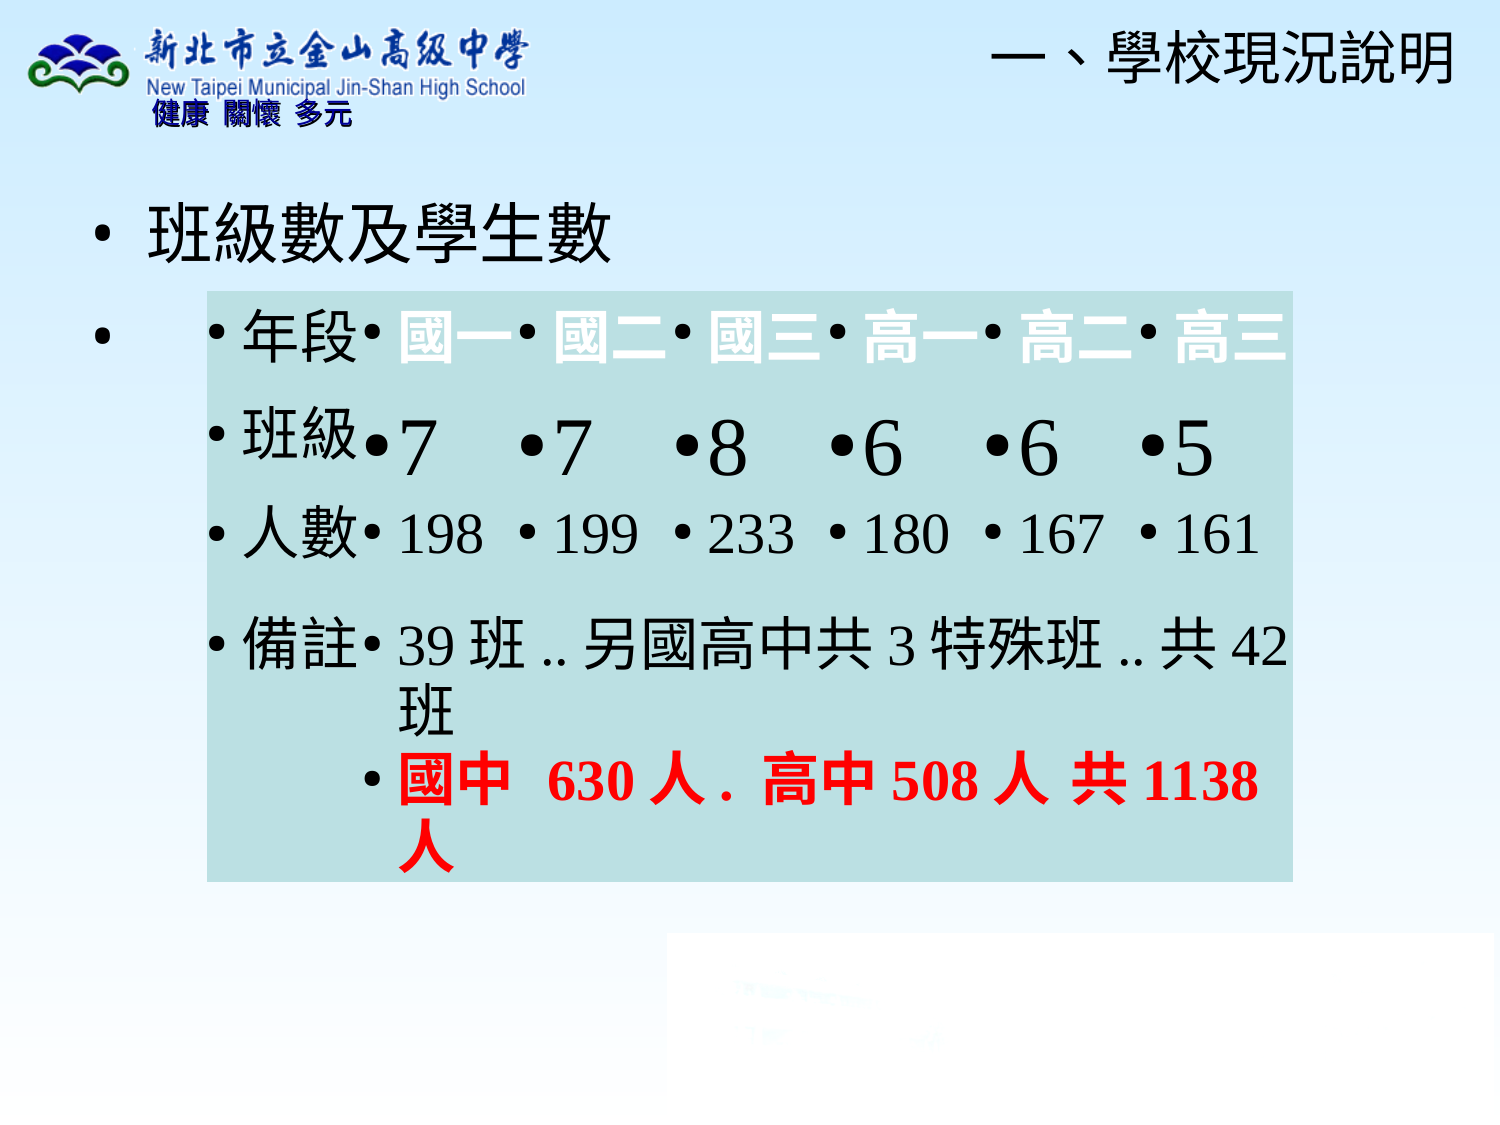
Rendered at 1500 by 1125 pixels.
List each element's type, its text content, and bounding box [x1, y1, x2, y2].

table_cell 6 [828, 401, 983, 501]
table_header 國二 [517, 291, 672, 401]
table_header 高二 [983, 291, 1138, 401]
table_cell 7 [362, 401, 517, 501]
list 班級數及學生數 [75, 184, 1426, 1005]
table_header 國一 [362, 291, 517, 401]
table_cell 198 [362, 501, 517, 611]
text_box 一、學校現況說明 [974, 13, 1471, 98]
table_cell 199 [517, 501, 672, 611]
table_header 國三 [672, 291, 828, 401]
table_cell 備註 [207, 611, 362, 882]
table_cell 5 [1138, 401, 1293, 501]
table_cell 167 [983, 501, 1138, 611]
table_header 高三 [1138, 291, 1293, 401]
table_cell 人數 [207, 501, 362, 611]
table_cell 班級 [207, 401, 362, 501]
table_cell 180 [828, 501, 983, 611]
table_header 高一 [828, 291, 983, 401]
table_cell 161 [1138, 501, 1293, 611]
table_cell 8 [672, 401, 828, 501]
table_cell 233 [672, 501, 828, 611]
table_cell 39班..另國高中共3特殊班..共42班 國中 630人. 高中508人 共1138人 [362, 611, 1293, 882]
table_header 年段 [207, 291, 362, 401]
table_cell 6 [983, 401, 1138, 501]
table_cell 7 [517, 401, 672, 501]
